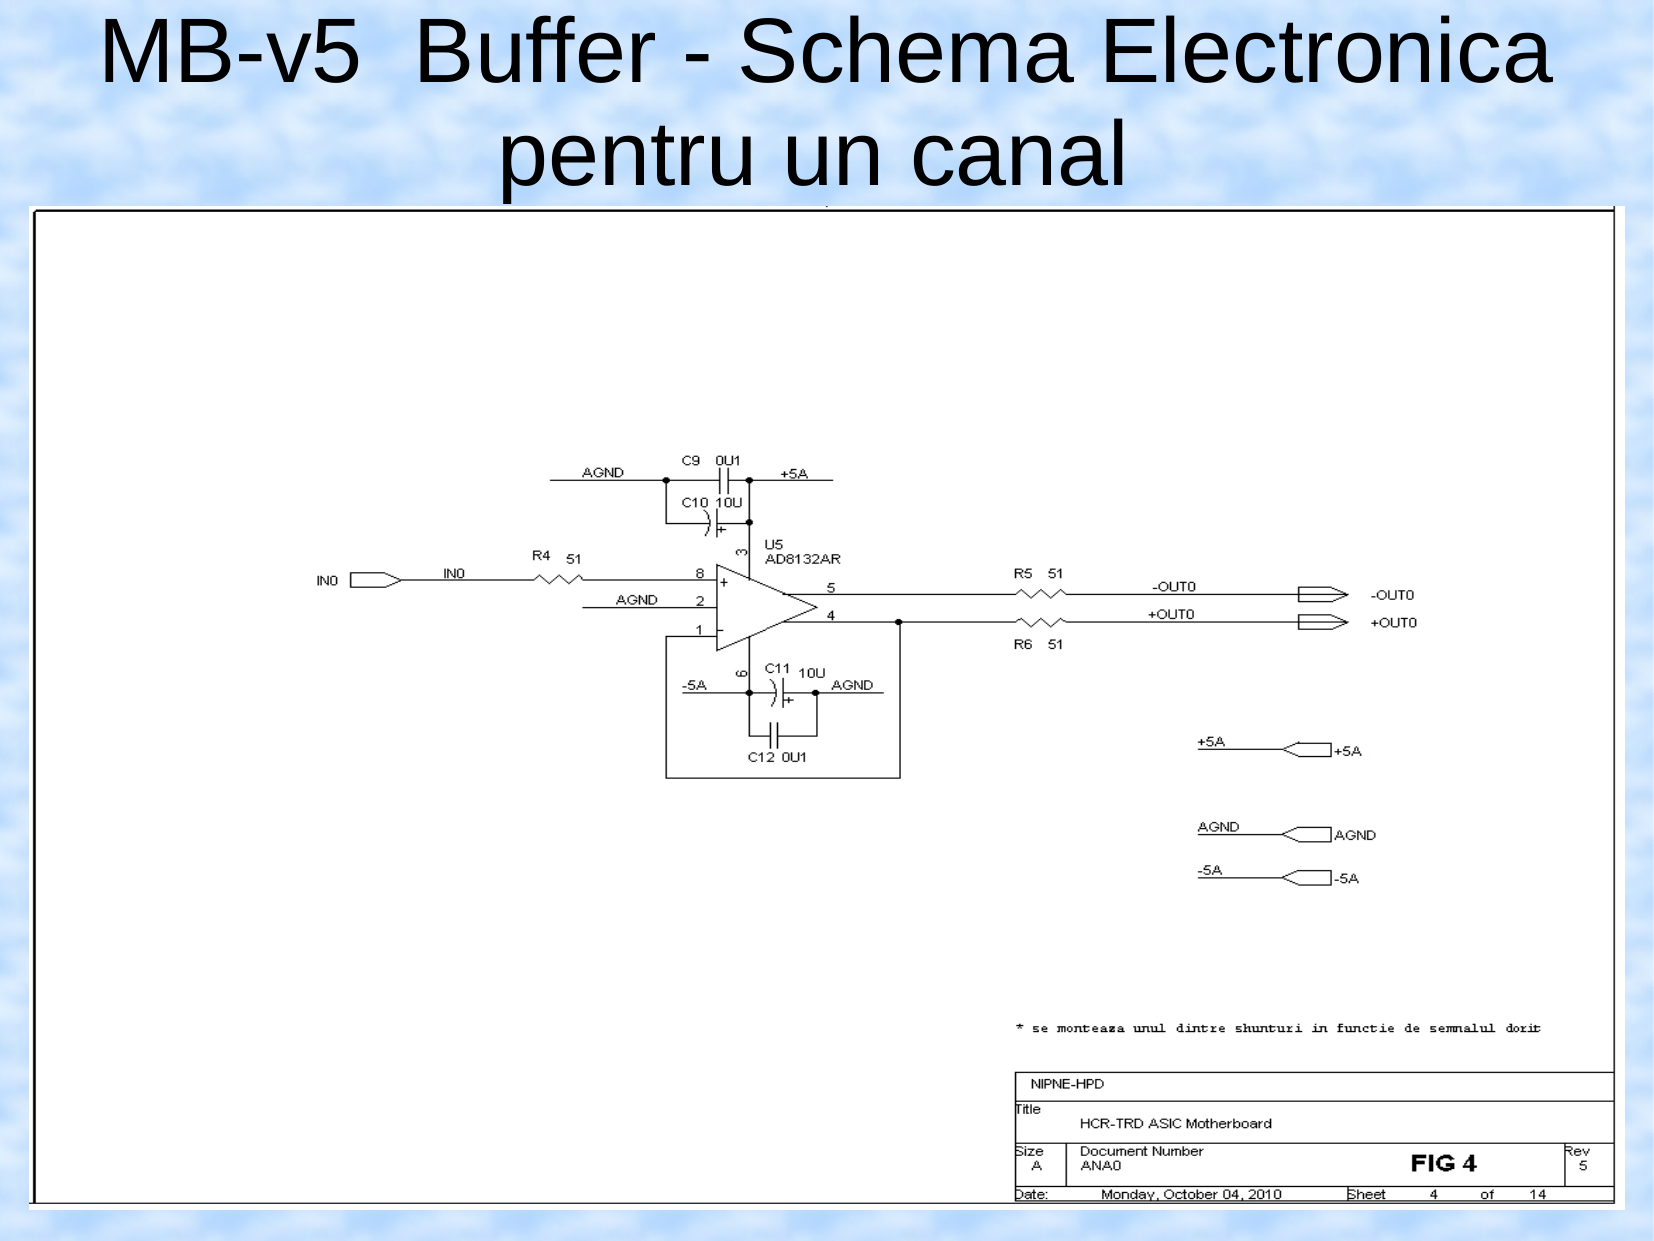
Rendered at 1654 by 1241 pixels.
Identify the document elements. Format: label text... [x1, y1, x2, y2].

picture [0, 0, 1654, 1241]
title MB-v5 Buffer - Schema Electronica pentru un canal [82, 0, 1571, 205]
